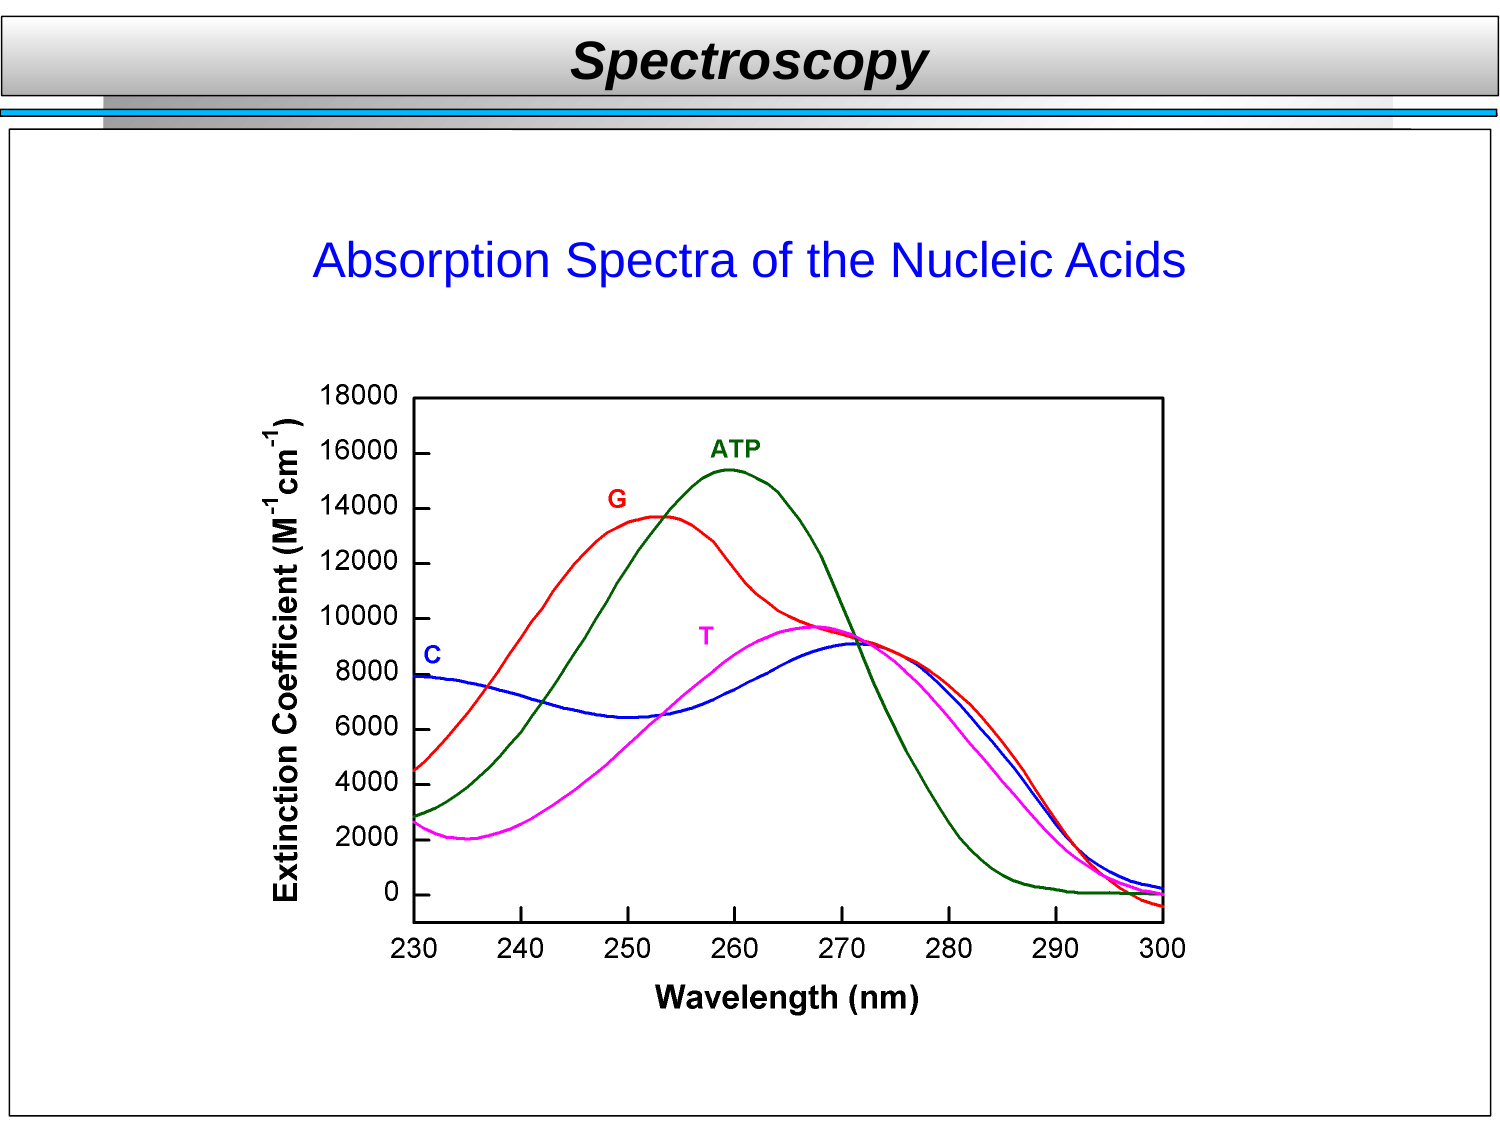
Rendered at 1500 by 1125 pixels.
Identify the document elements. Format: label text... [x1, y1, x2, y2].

title Absorption Spectra of the Nucleic Acids [112, 188, 1388, 327]
text_box [9, 129, 1491, 1116]
text_box [0, 109, 1497, 117]
picture [185, 345, 1315, 1035]
text_box Spectroscopy [1, 16, 1499, 96]
